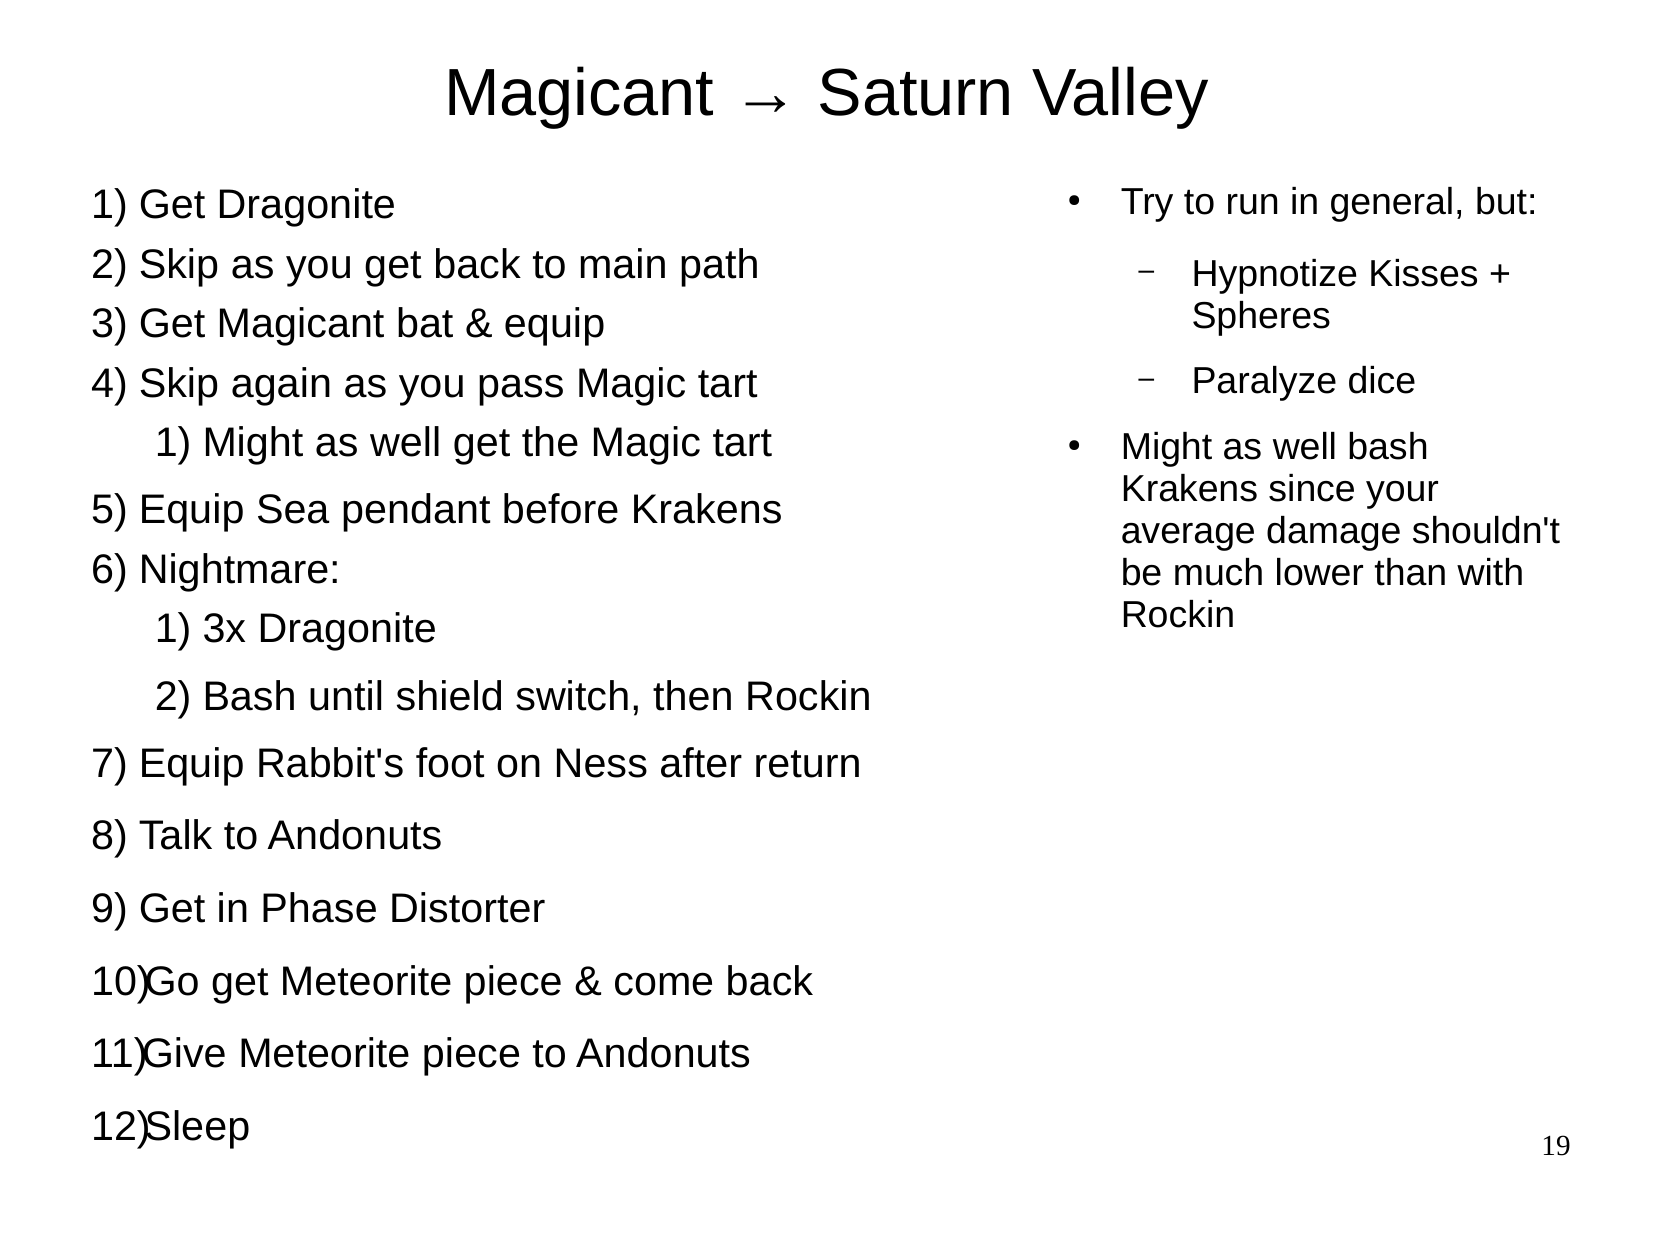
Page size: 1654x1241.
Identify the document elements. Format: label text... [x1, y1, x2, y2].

list Try to run in general, but: Hypnotize Kisses + Spheres Paralyze dice Might as well bash Krakens since your average damage shouldn't be much lower than with Rockin [1050, 180, 1572, 1156]
list Get Dragonite Skip as you get back to main path Get Magicant bat & equip Skip again as you pass Magic tart Might as well get the Magic tart Equip Sea pendant before Krakens Nightmare: 3x Dragonite Bash until shield switch, then Rockin Equip Rabbit's foot on Ness after return Talk to Andonuts Get in Phase Distorter Go get Meteorite piece & come back Give Meteorite piece to Andonuts Sleep [75, 181, 991, 1156]
title Magicant → Saturn Valley [82, 49, 1571, 136]
